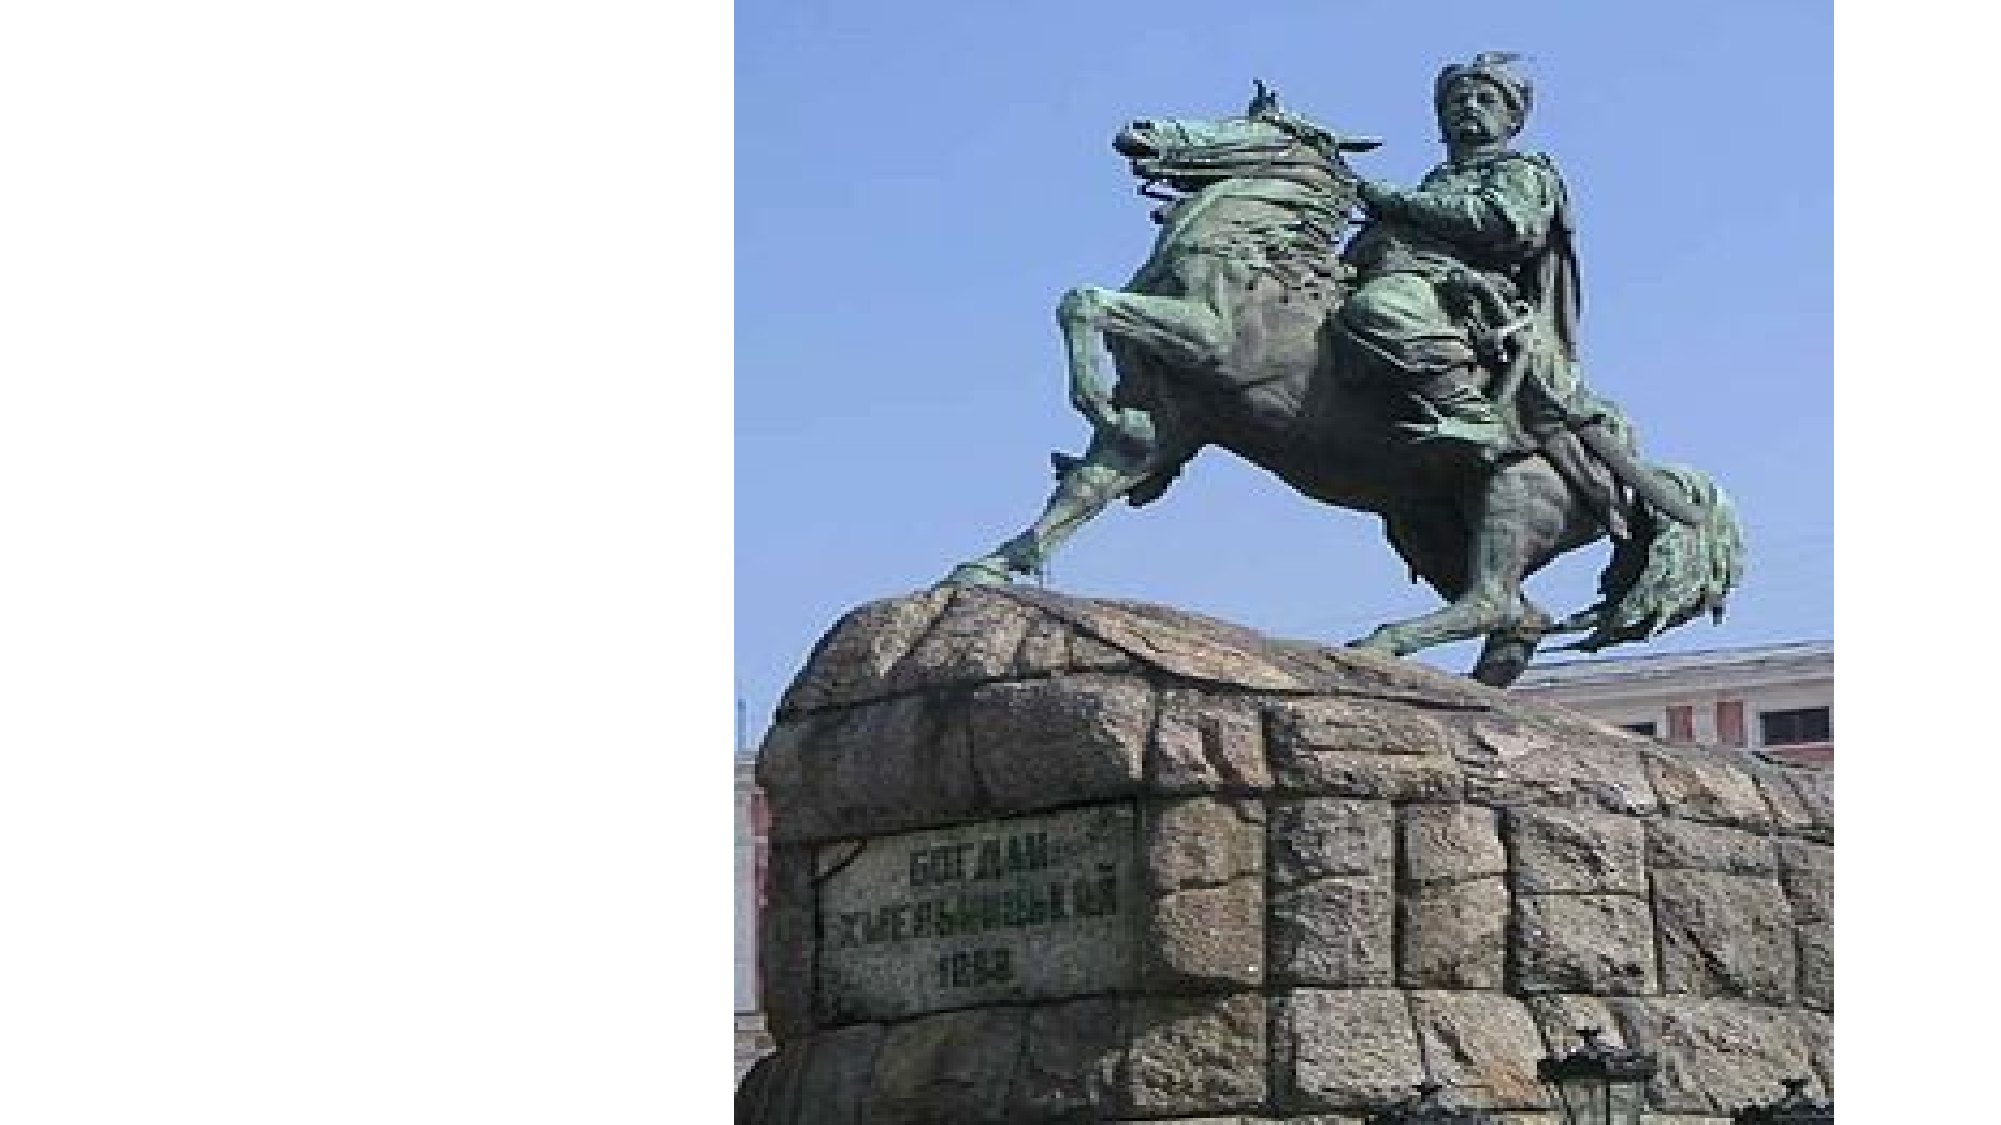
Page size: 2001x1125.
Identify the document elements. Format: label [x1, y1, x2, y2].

picture [734, 0, 1834, 1125]
